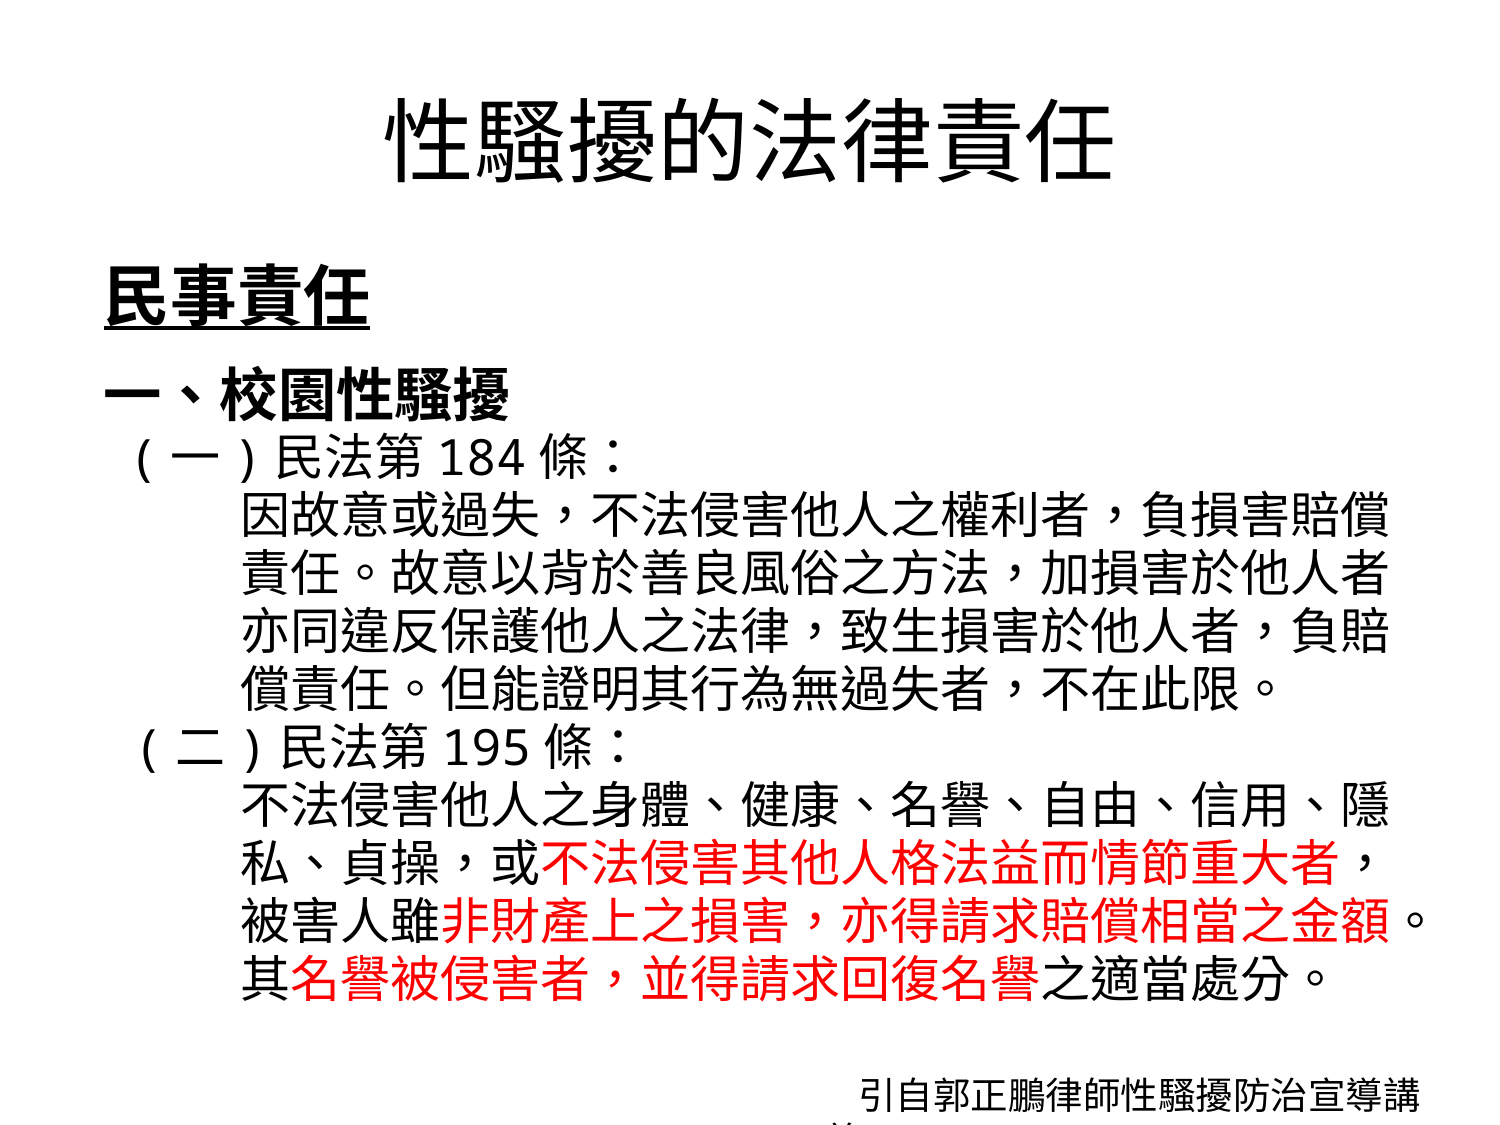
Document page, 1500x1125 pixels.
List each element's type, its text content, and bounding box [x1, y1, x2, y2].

title 性騷擾的法律責任 [75, 45, 1425, 233]
text_box 引自郭正鵬律師性騷擾防治宣導講義 [809, 1064, 1471, 1125]
list 民事責任 一、校園性騷擾 (一)民法第184條： 因故意或過失，不法侵害他人之權利者，負損害賠償 責任。故意以背於善良風俗之方法，加損害於他人者 亦同違反保護他人之法律，致生損害於他人者，負賠 償責任。但能證明其行為無過失者，不在此限。 (二)民法第195條： 不法侵害他人之身體、健康、名譽、自由、信用、隱 私、貞操，或不法侵害其他人格法益而情節重大者， 被害人雖非財產上之損害，亦得請求賠償相當之金額。 其名譽被侵害者，並得請求回復名譽之適當處分。 [88, 255, 1436, 1047]
